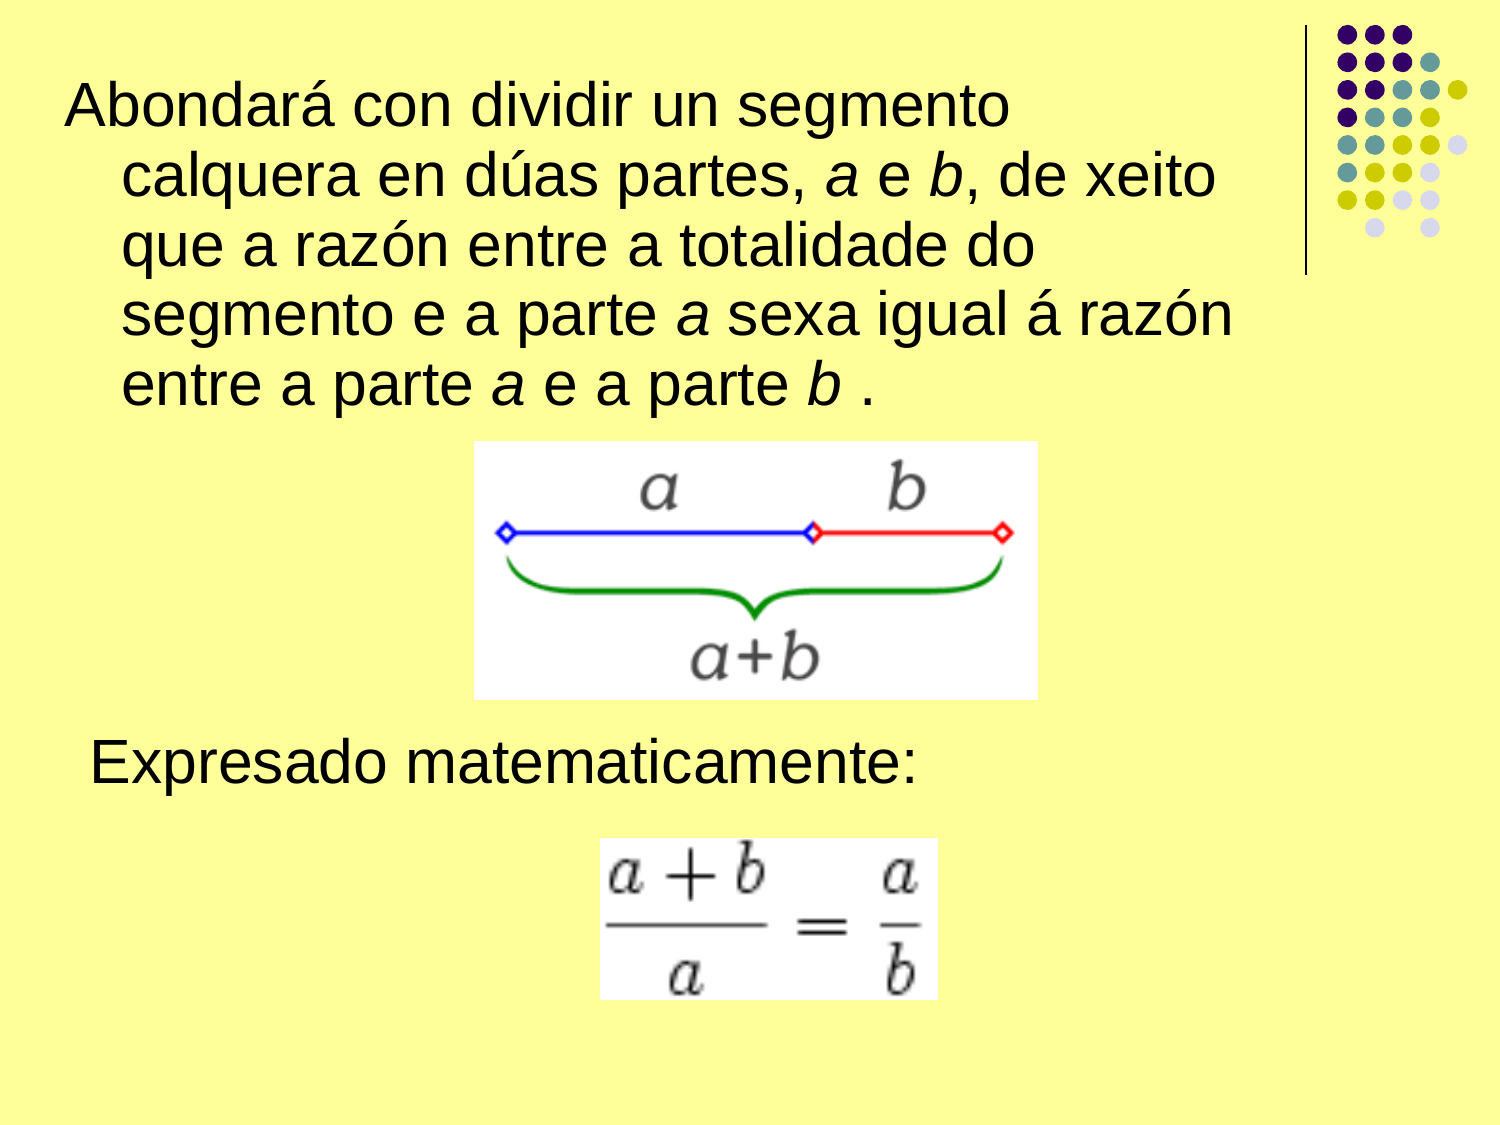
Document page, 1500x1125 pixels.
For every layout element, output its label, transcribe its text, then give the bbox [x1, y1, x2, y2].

list Abondará con dividir un segmento calquera en dúas partes, a e b, de xeito que a razón entre a totalidade do segmento e a parte a sexa igual á razón entre a parte a e a parte b . [49, 62, 1275, 787]
text_box Expresado matematicamente: [74, 713, 1300, 1125]
picture [600, 838, 938, 1000]
picture [474, 441, 1038, 700]
